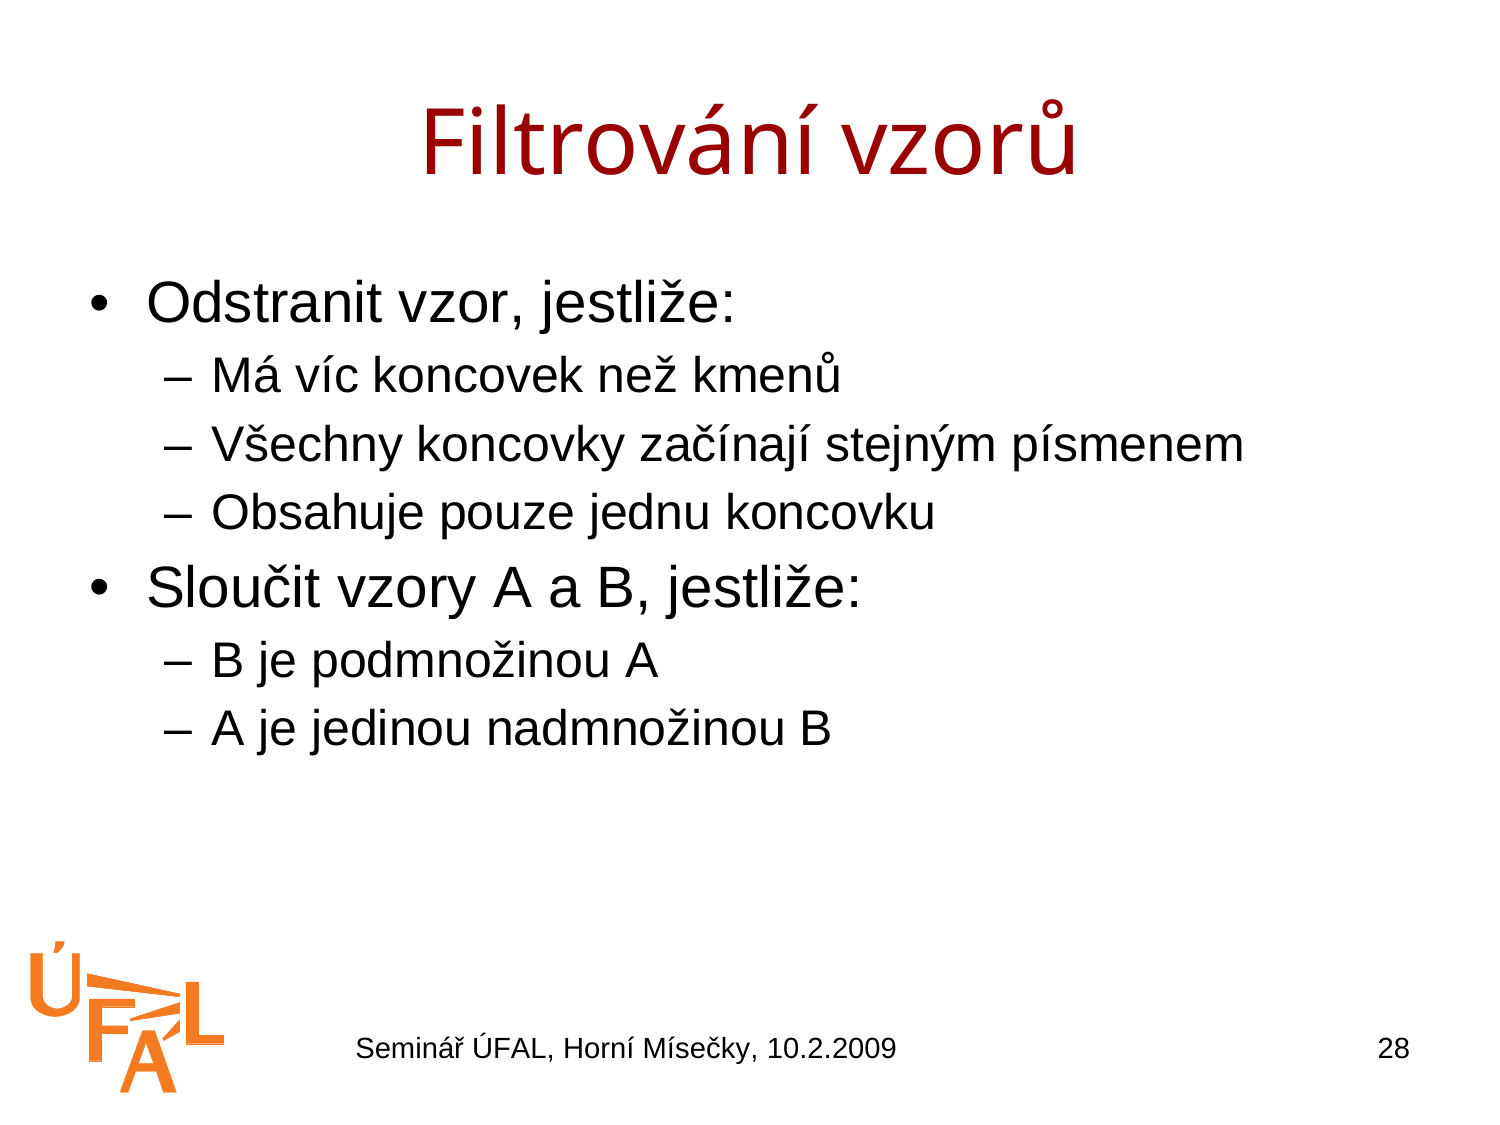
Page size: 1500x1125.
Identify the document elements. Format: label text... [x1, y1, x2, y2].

title Filtrování vzorů [75, 45, 1426, 233]
list Odstranit vzor, jestliže: Má víc koncovek než kmenů Všechny koncovky začínají stejným písmenem Obsahuje pouze jednu koncovku Sloučit vzory A a B, jestliže: B je podmnožinou A A je jedinou nadmnožinou B [75, 262, 1426, 1006]
